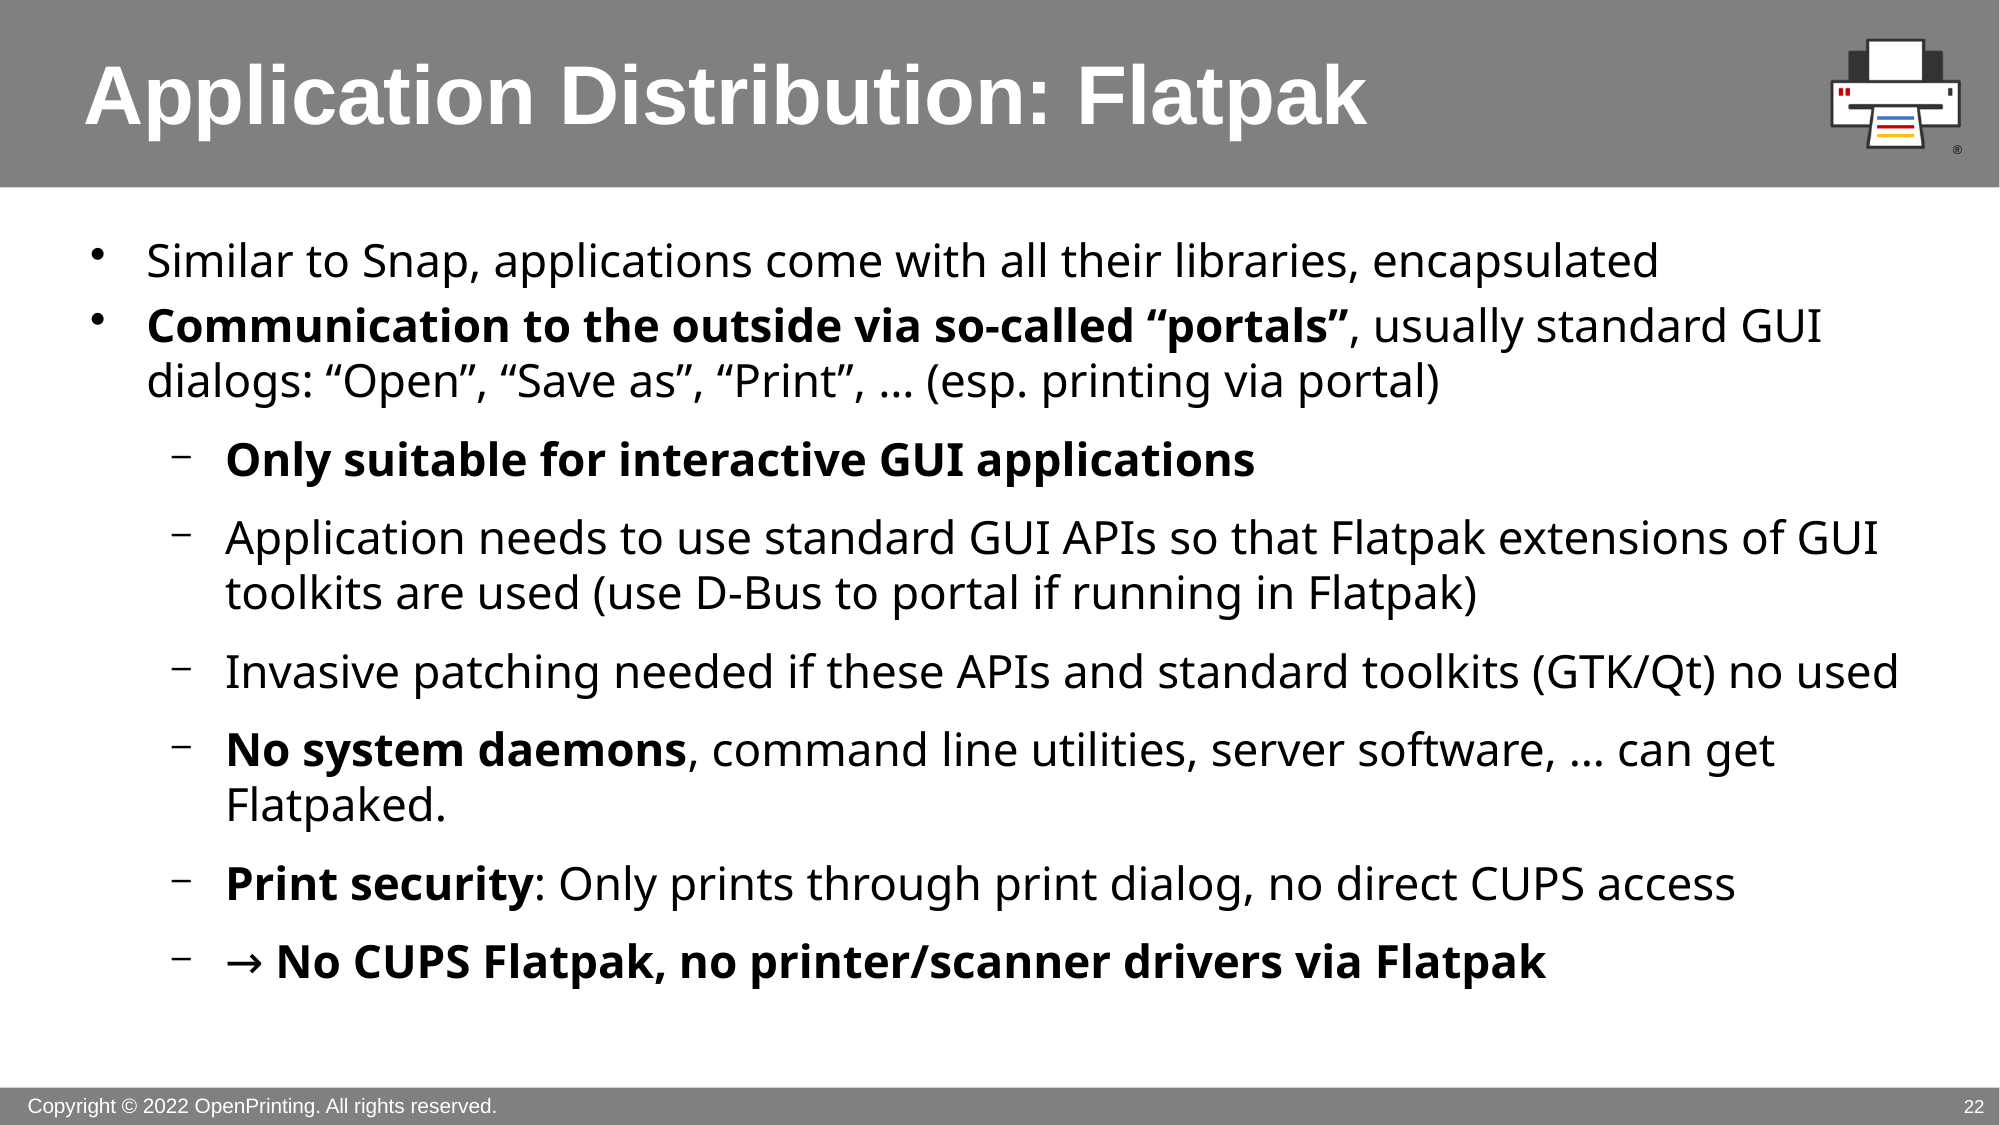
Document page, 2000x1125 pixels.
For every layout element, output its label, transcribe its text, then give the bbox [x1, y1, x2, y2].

title Application Distribution: Flatpak [75, 7, 1786, 175]
list Similar to Snap, applications come with all their libraries, encapsulated Communication to the outside via so-called “portals”, usually standard GUI dialogs: “Open”, “Save as”, “Print”, … (esp. printing via portal) Only suitable for interactive GUI applications Application needs to use standard GUI APIs so that Flatpak extensions of GUI toolkits are used (use D-Bus to portal if running in Flatpak) Invasive patching needed if these APIs and standard toolkits (GTK/Qt) no used No system daemons, command line utilities, server software, … can get Flatpaked. Print security: Only prints through print dialog, no direct CUPS access → No CUPS Flatpak, no printer/scanner drivers via Flatpak [75, 223, 1936, 1066]
picture [1825, 33, 1966, 154]
